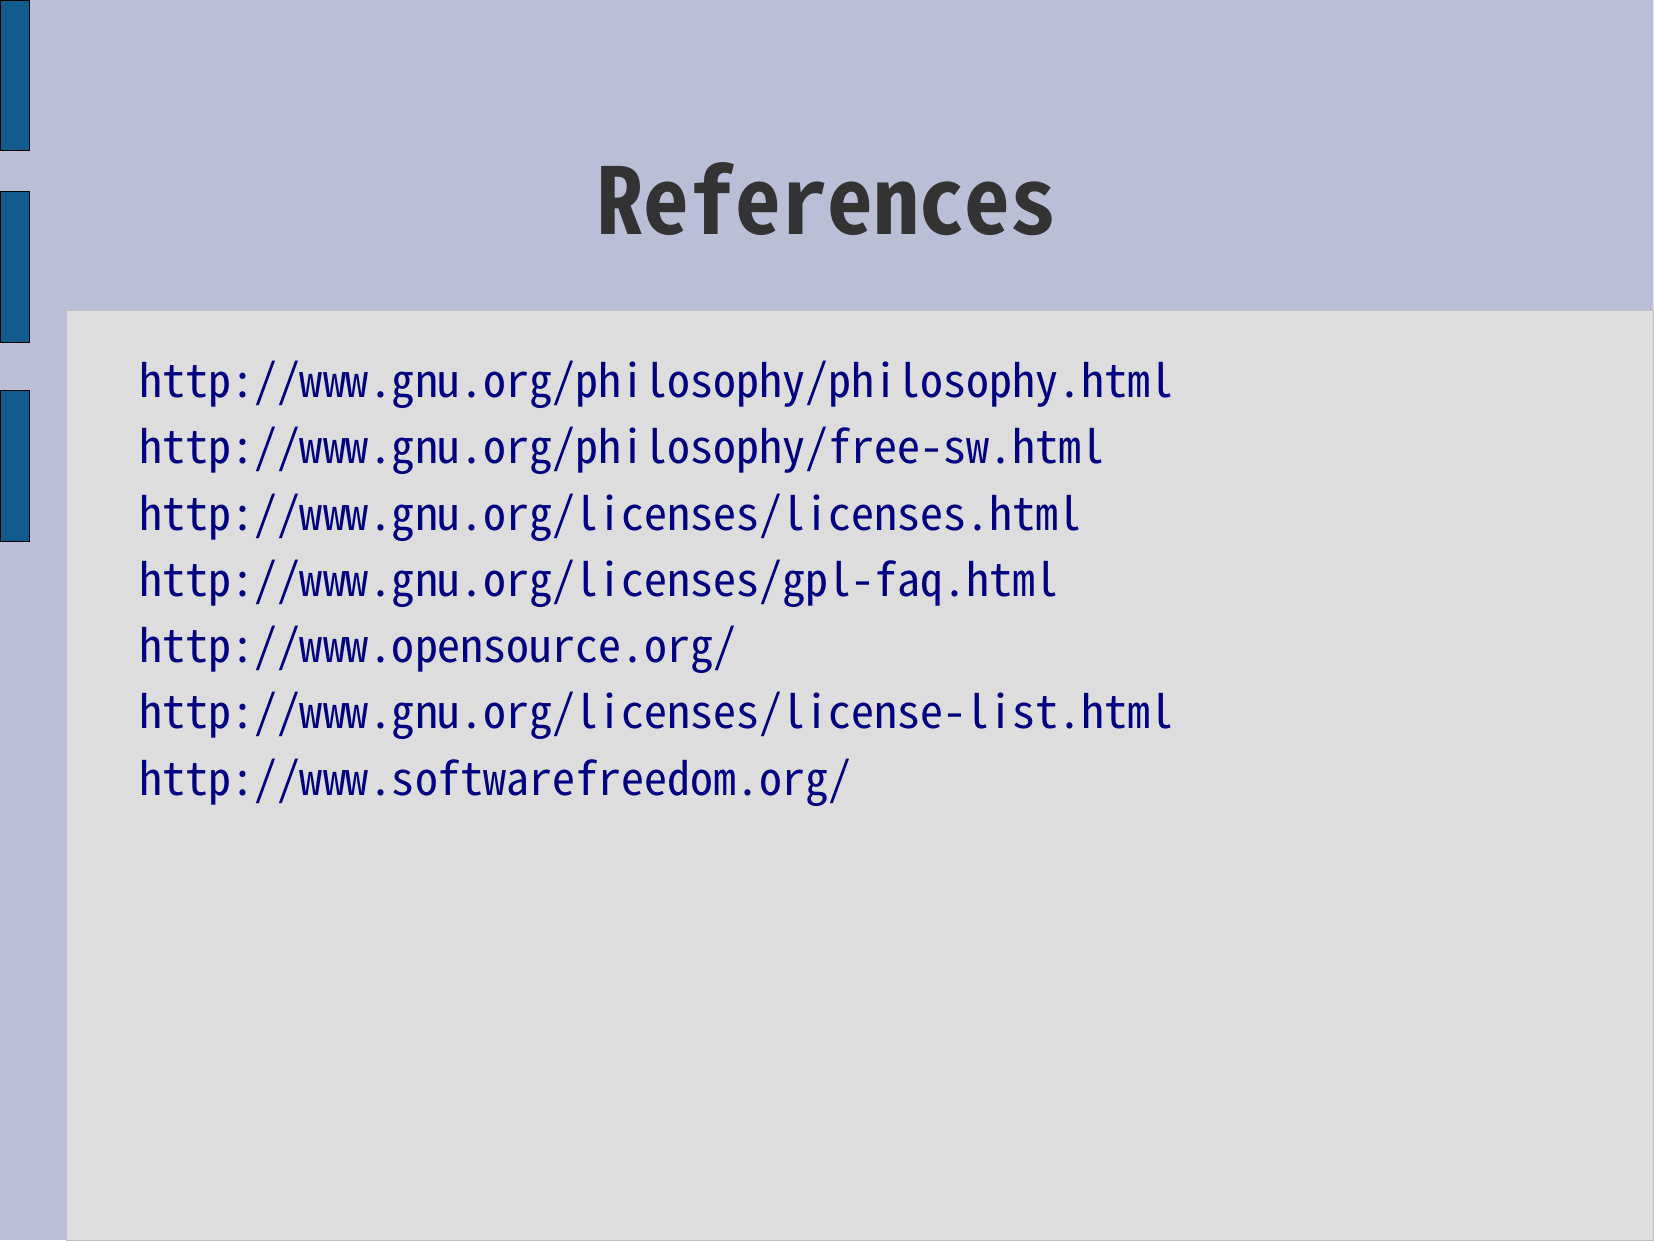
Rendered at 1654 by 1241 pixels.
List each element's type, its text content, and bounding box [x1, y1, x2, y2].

list http://www.gnu.org/philosophy/philosophy.html http://www.gnu.org/philosophy/free-sw.html http://www.gnu.org/licenses/licenses.html http://www.gnu.org/licenses/gpl-faq.html http://www.opensource.org/ http://www.gnu.org/licenses/license-list.html http://www.softwarefreedom.org/ [121, 344, 1534, 1127]
title References [121, 91, 1534, 299]
